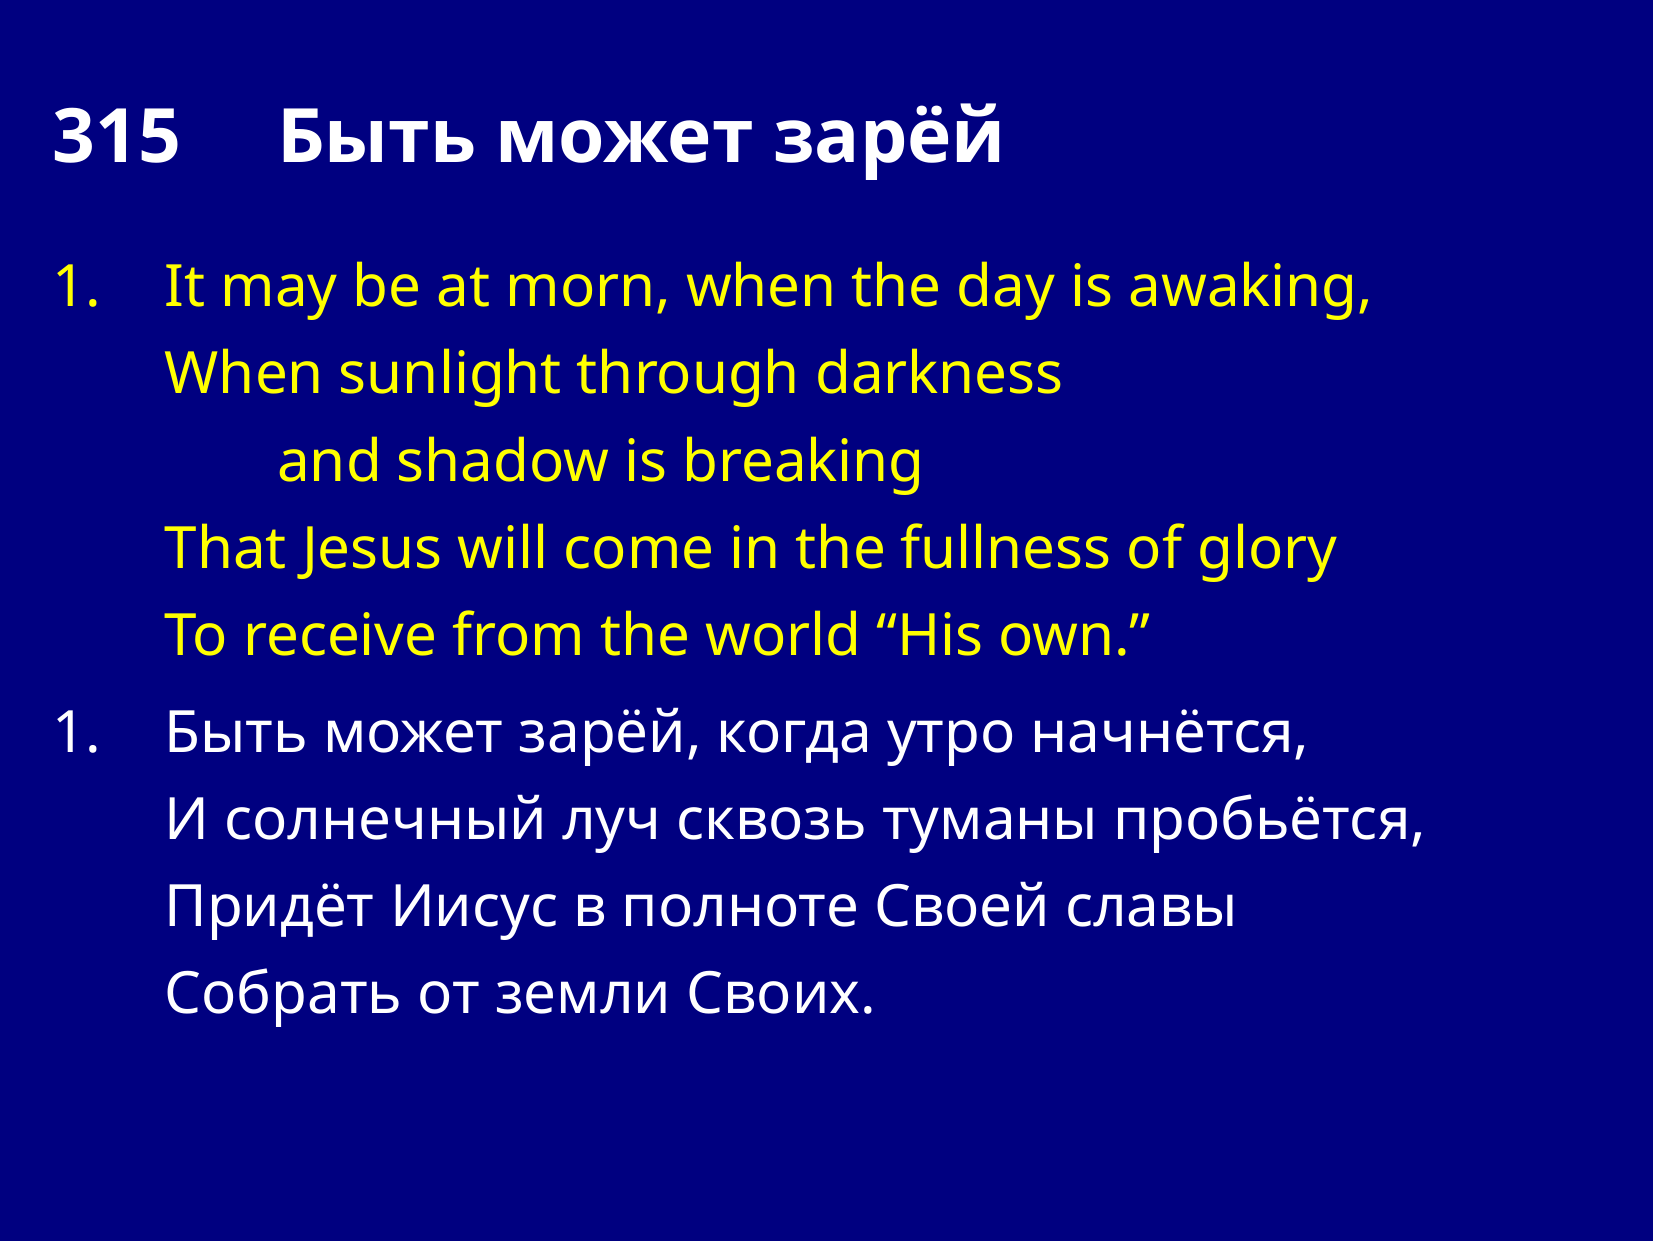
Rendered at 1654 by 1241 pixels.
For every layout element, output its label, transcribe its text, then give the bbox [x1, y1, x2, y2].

text_box 1. Быть может зарёй, когда утро начнётся, И солнечный луч сквозь туманы пробьётся, Придёт Иисус в полноте Своей славы Собрать от земли Своих. [37, 675, 1653, 1163]
text_box 315 Быть может зарёй [37, 75, 1538, 188]
text_box 1. It may be at morn, when the day is awaking, When sunlight through darkness and shadow is breaking That Jesus will come in the fullness of glory To receive from the world “His own.” [37, 150, 1653, 638]
